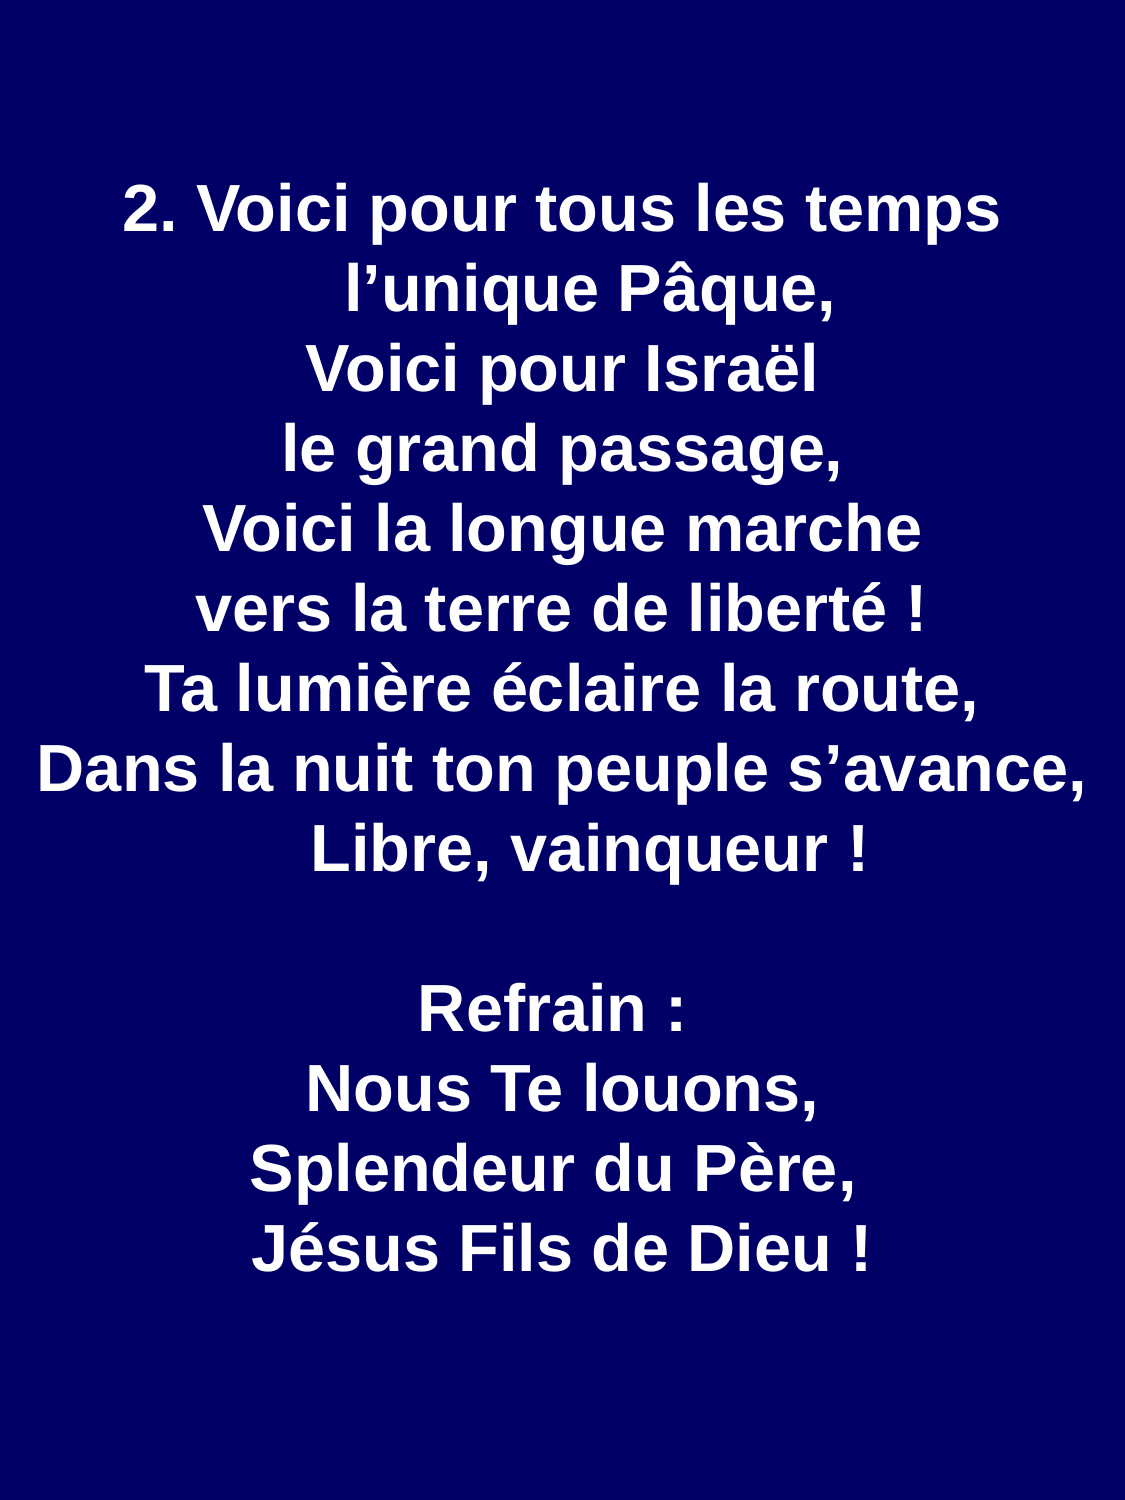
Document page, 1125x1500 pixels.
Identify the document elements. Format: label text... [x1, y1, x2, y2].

text_box 2. Voici pour tous les temps l’unique Pâque, Voici pour Israël le grand passage, Voici la longue marche vers la terre de liberté ! Ta lumière éclaire la route, Dans la nuit ton peuple s’avance, Libre, vainqueur ! Refrain : Nous Te louons, Splendeur du Père, Jésus Fils de Dieu ! [0, 112, 1125, 1307]
